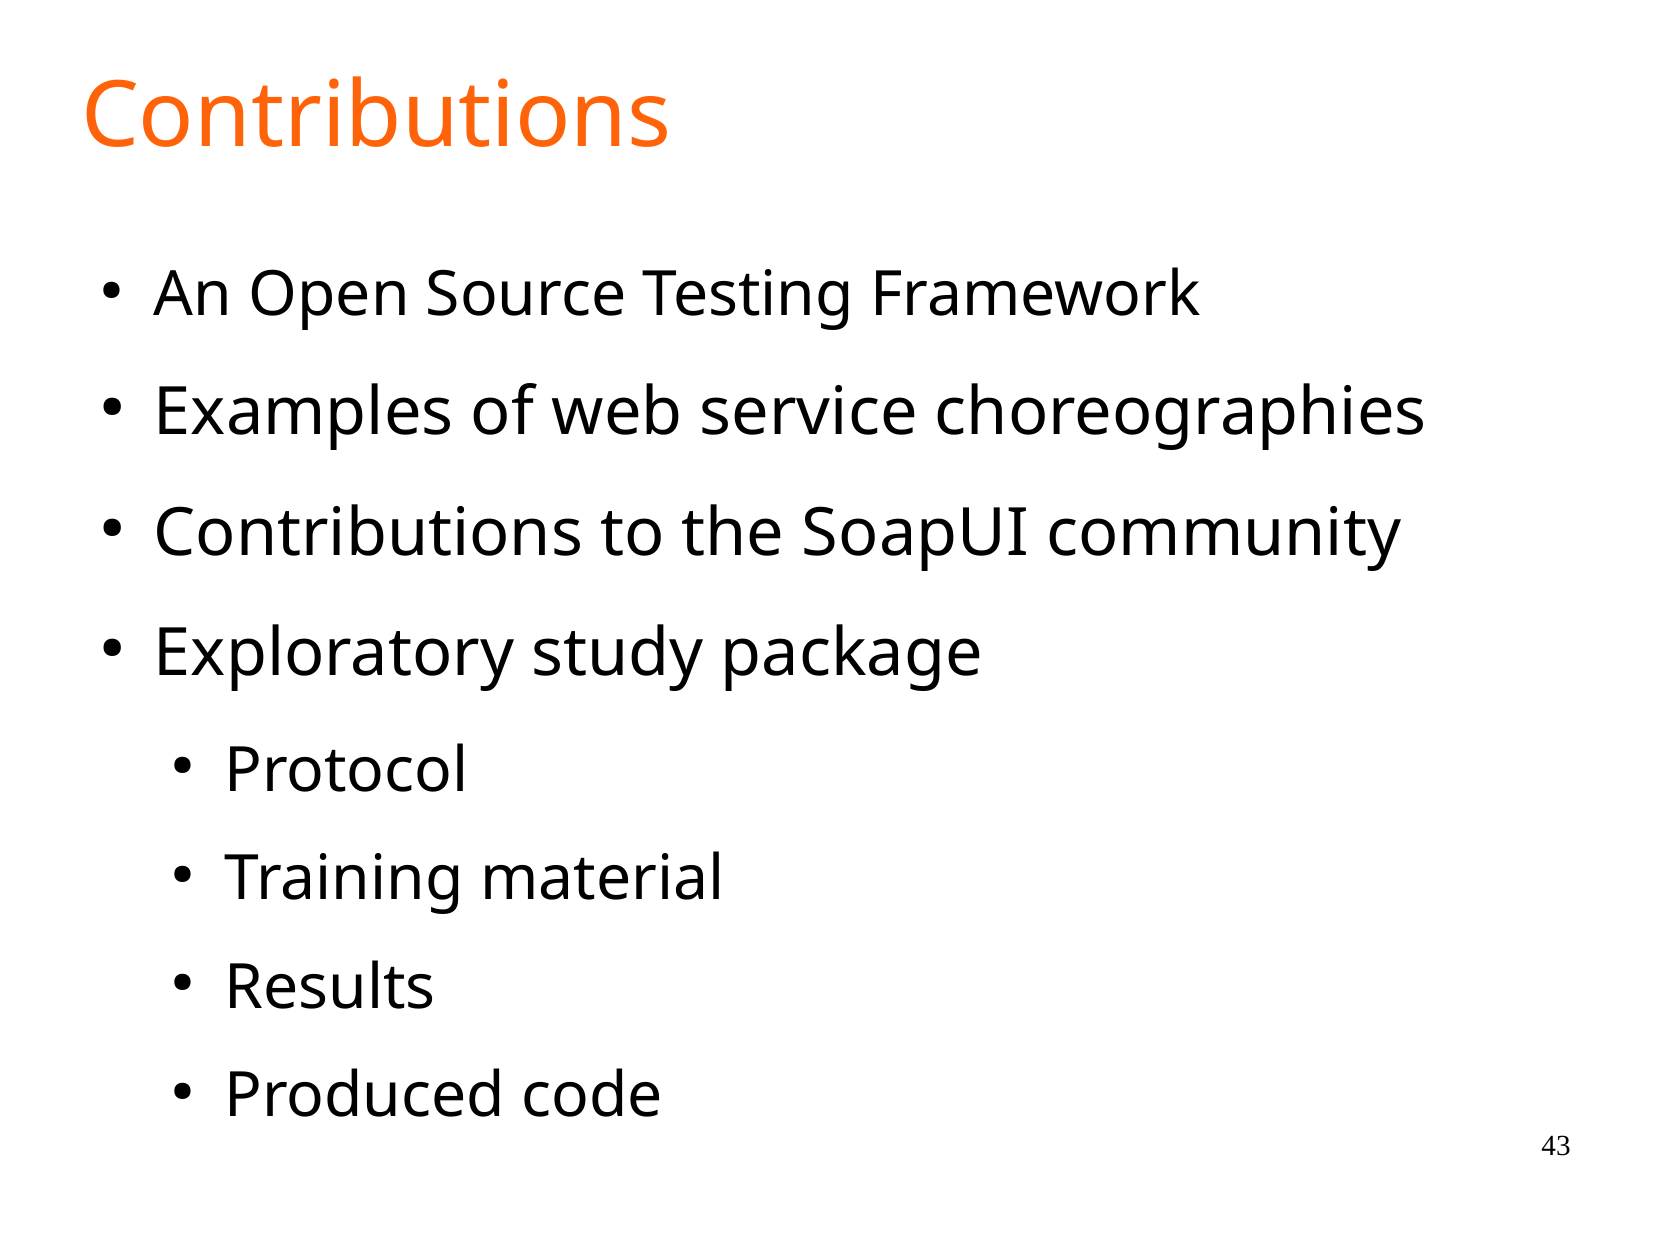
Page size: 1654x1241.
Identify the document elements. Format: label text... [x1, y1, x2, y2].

list An Open Source Testing Framework Examples of web service choreographies Contributions to the SoapUI community Exploratory study package Protocol Training material Results Produced code [82, 248, 1654, 1171]
title Contributions [81, 17, 1570, 204]
